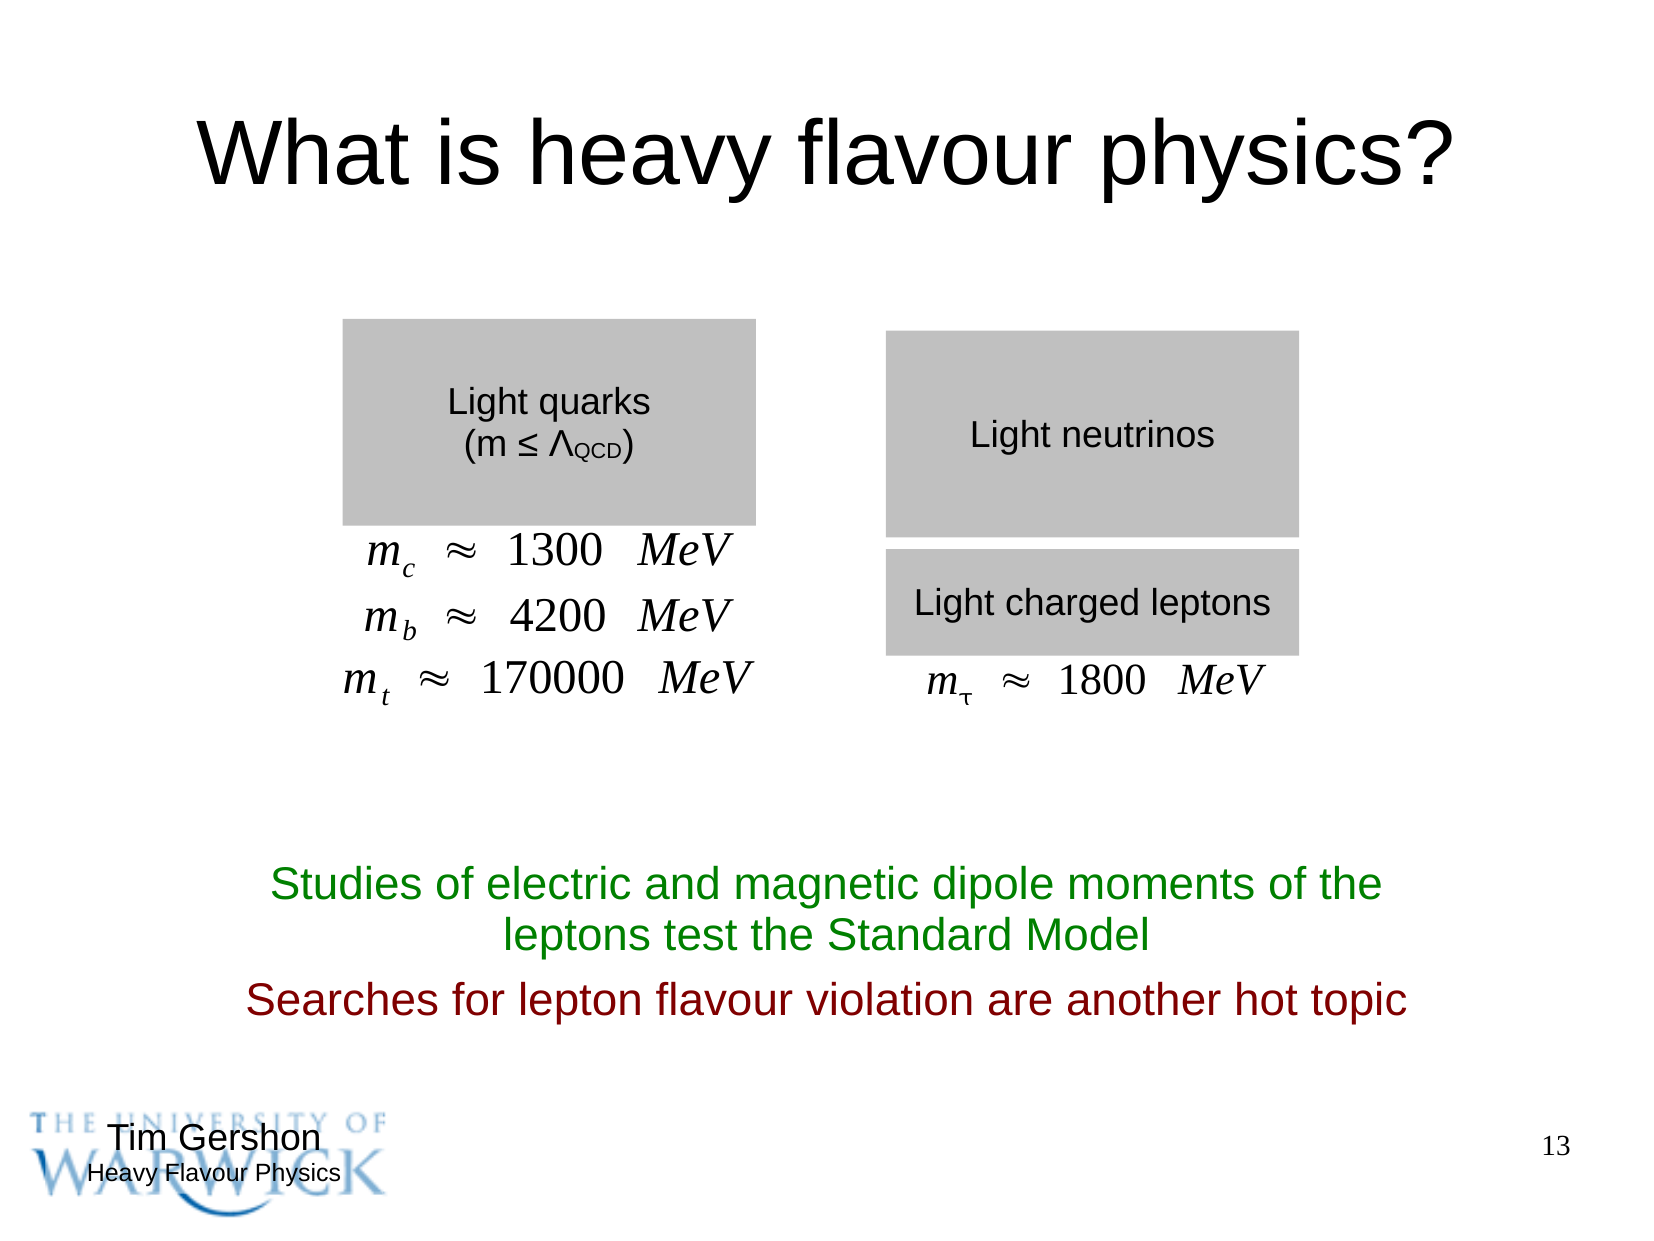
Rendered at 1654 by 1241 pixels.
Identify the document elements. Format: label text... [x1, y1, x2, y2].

title What is heavy flavour physics? [82, 49, 1571, 257]
text_box Studies of electric and magnetic dipole moments of the leptons test the Standard Model Searches for lepton flavour violation are another hot topic [228, 850, 1425, 1034]
text_box Tim Gershon Heavy Flavour Physics [45, 1108, 383, 1194]
text_box Light charged leptons [885, 549, 1300, 656]
chart [330, 333, 1273, 711]
chart [915, 656, 1273, 711]
text_box Light neutrinos [885, 330, 1300, 538]
picture [19, 1106, 406, 1232]
text_box Light quarks (m ≤ ΛQCD) [342, 318, 756, 526]
